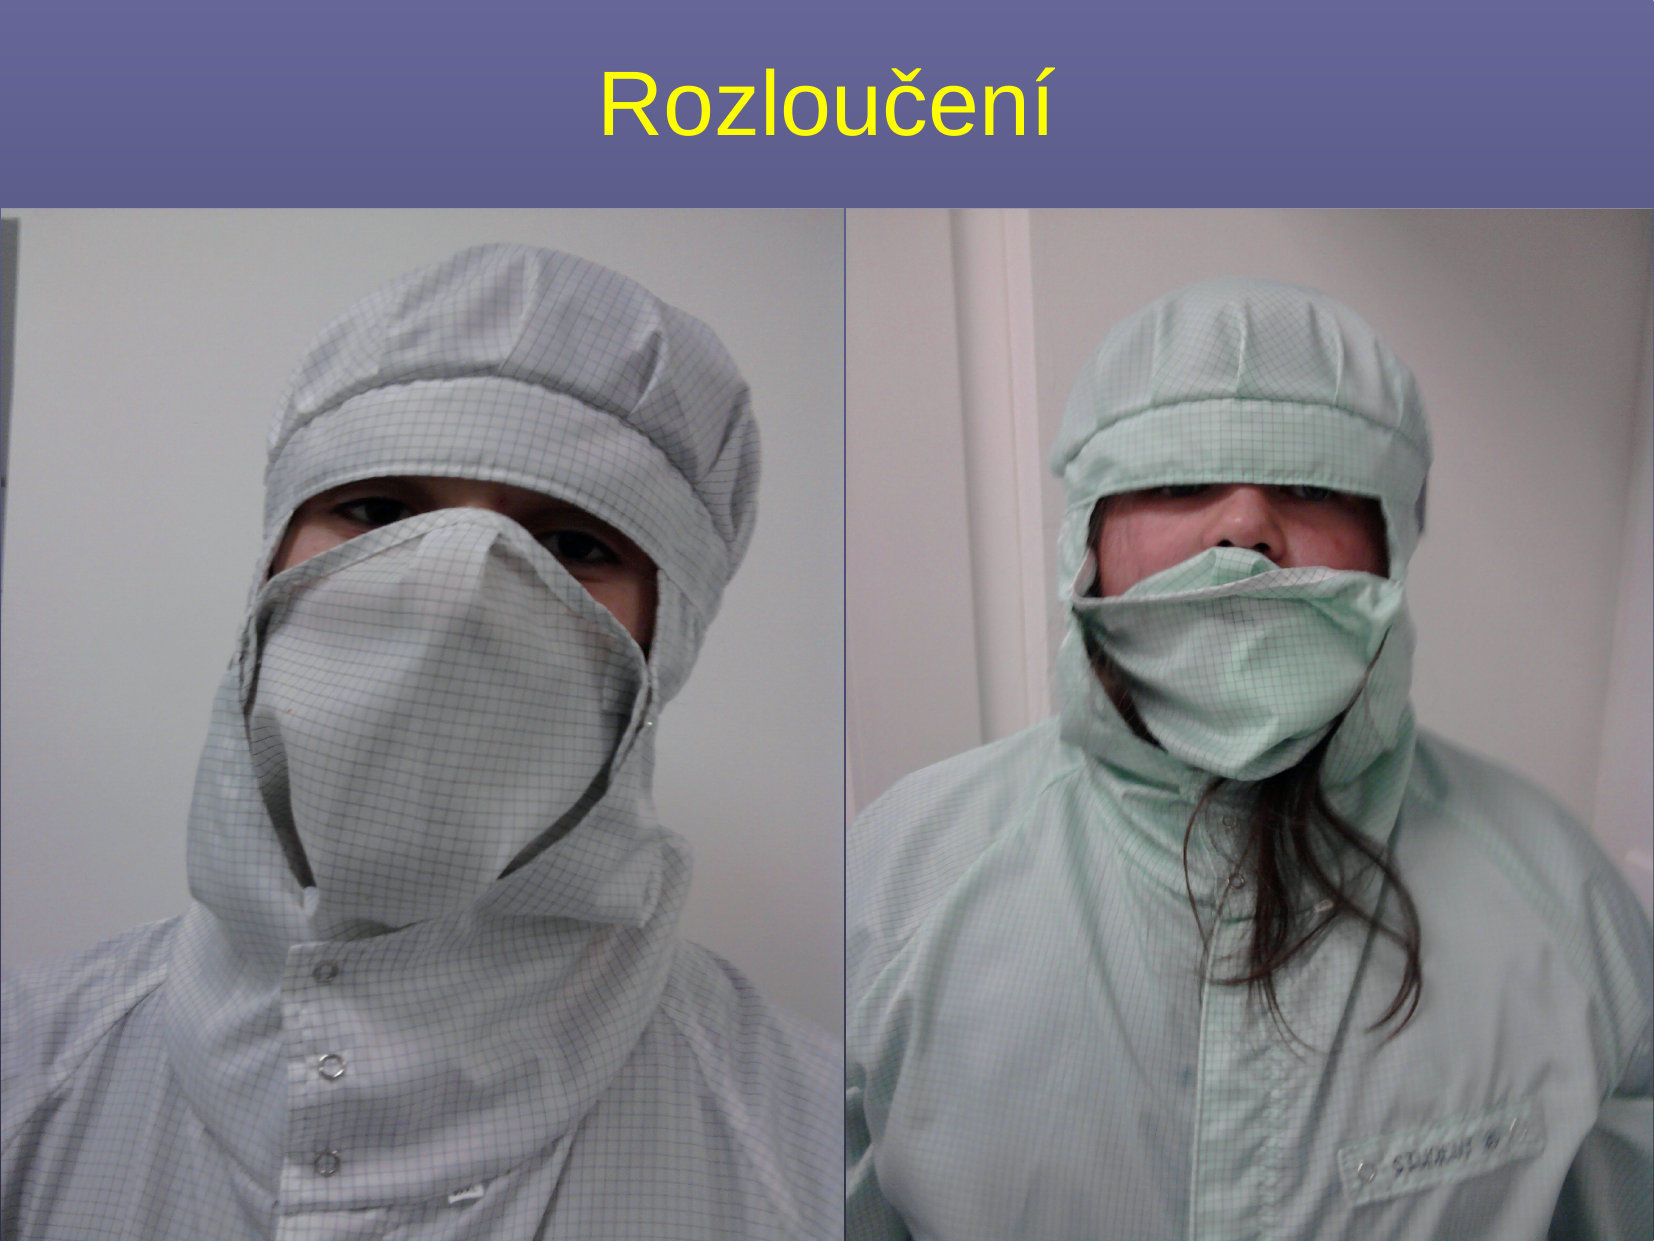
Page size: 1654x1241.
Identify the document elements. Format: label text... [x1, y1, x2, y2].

picture [0, 208, 844, 1241]
picture [845, 208, 1654, 1241]
title Rozloučení [82, 0, 1571, 208]
